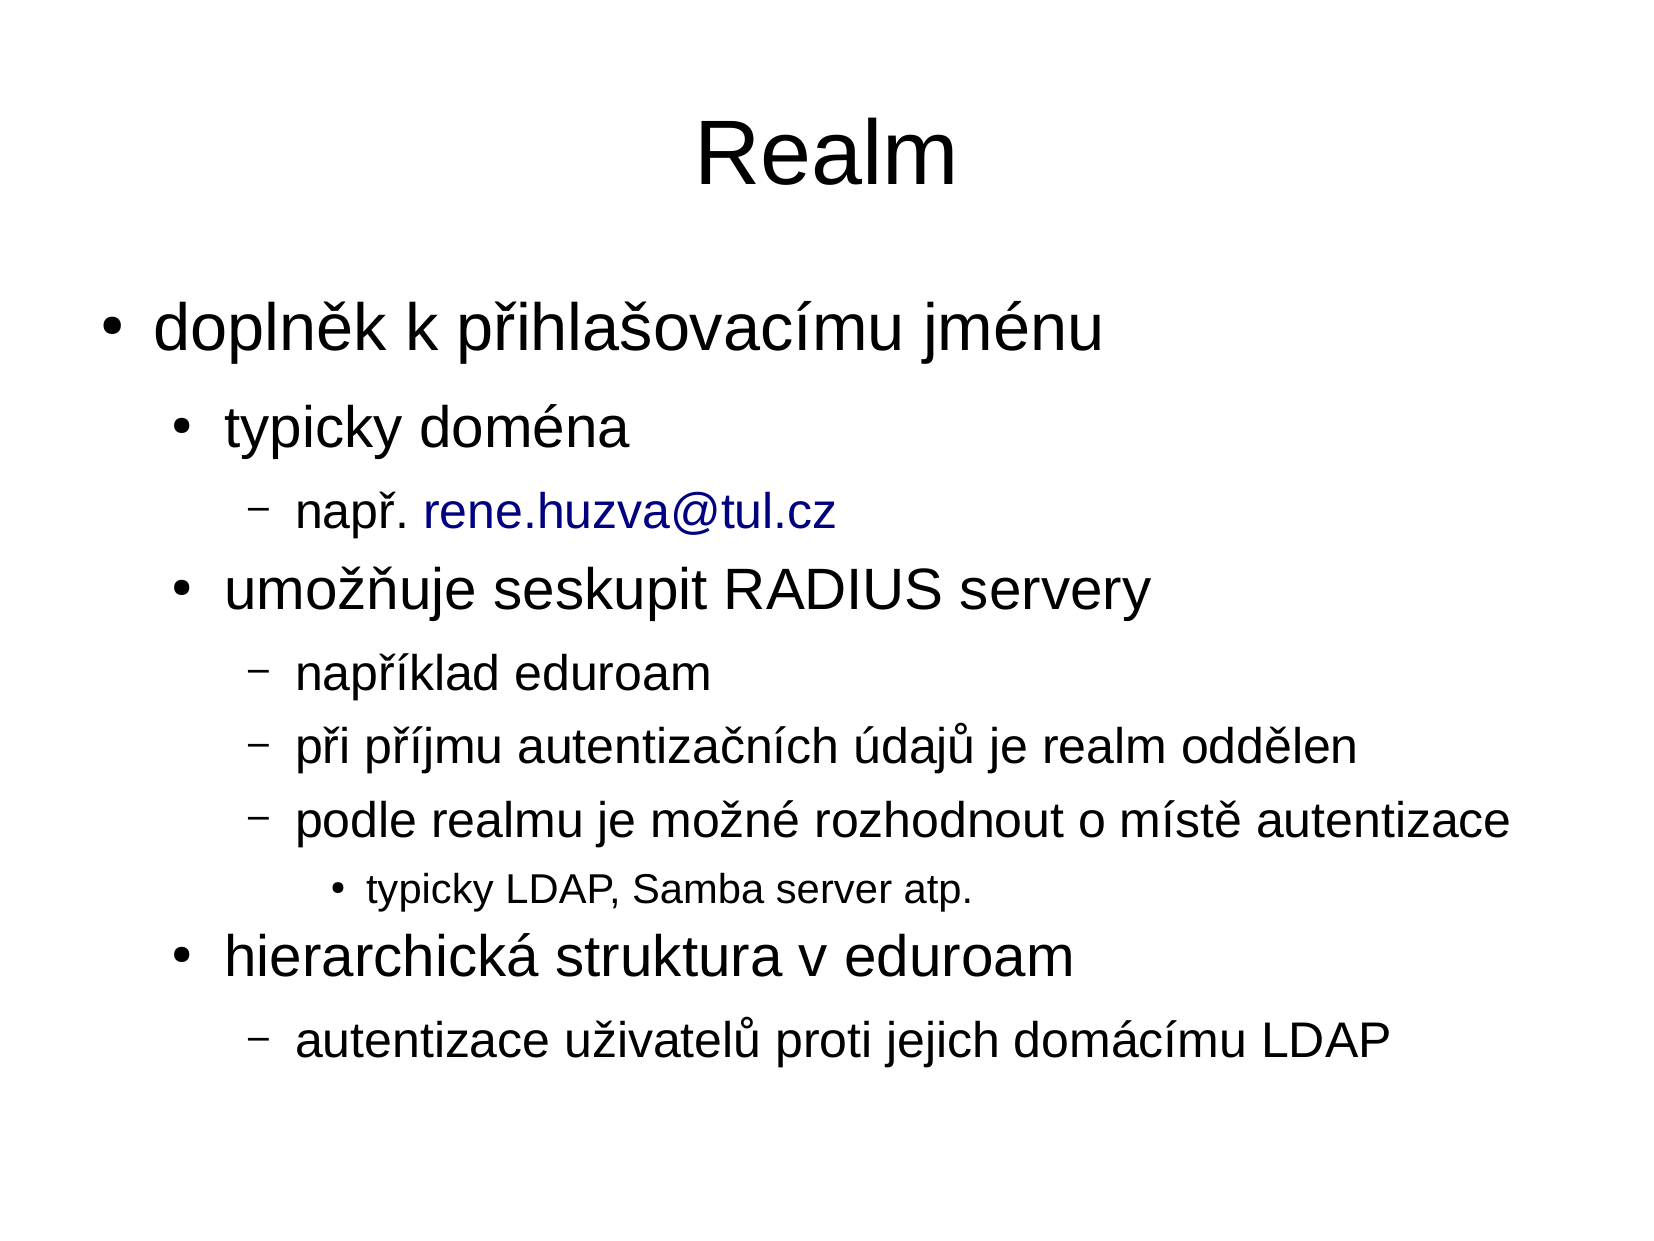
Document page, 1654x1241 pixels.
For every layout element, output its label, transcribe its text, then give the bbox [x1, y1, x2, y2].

list doplněk k přihlašovacímu jménu typicky doména např. rene.huzva@tul.cz umožňuje seskupit RADIUS servery například eduroam při příjmu autentizačních údajů je realm oddělen podle realmu je možné rozhodnout o místě autentizace typicky LDAP, Samba server atp. hierarchická struktura v eduroam autentizace uživatelů proti jejich domácímu LDAP [82, 290, 1571, 1109]
title Realm [82, 49, 1571, 257]
